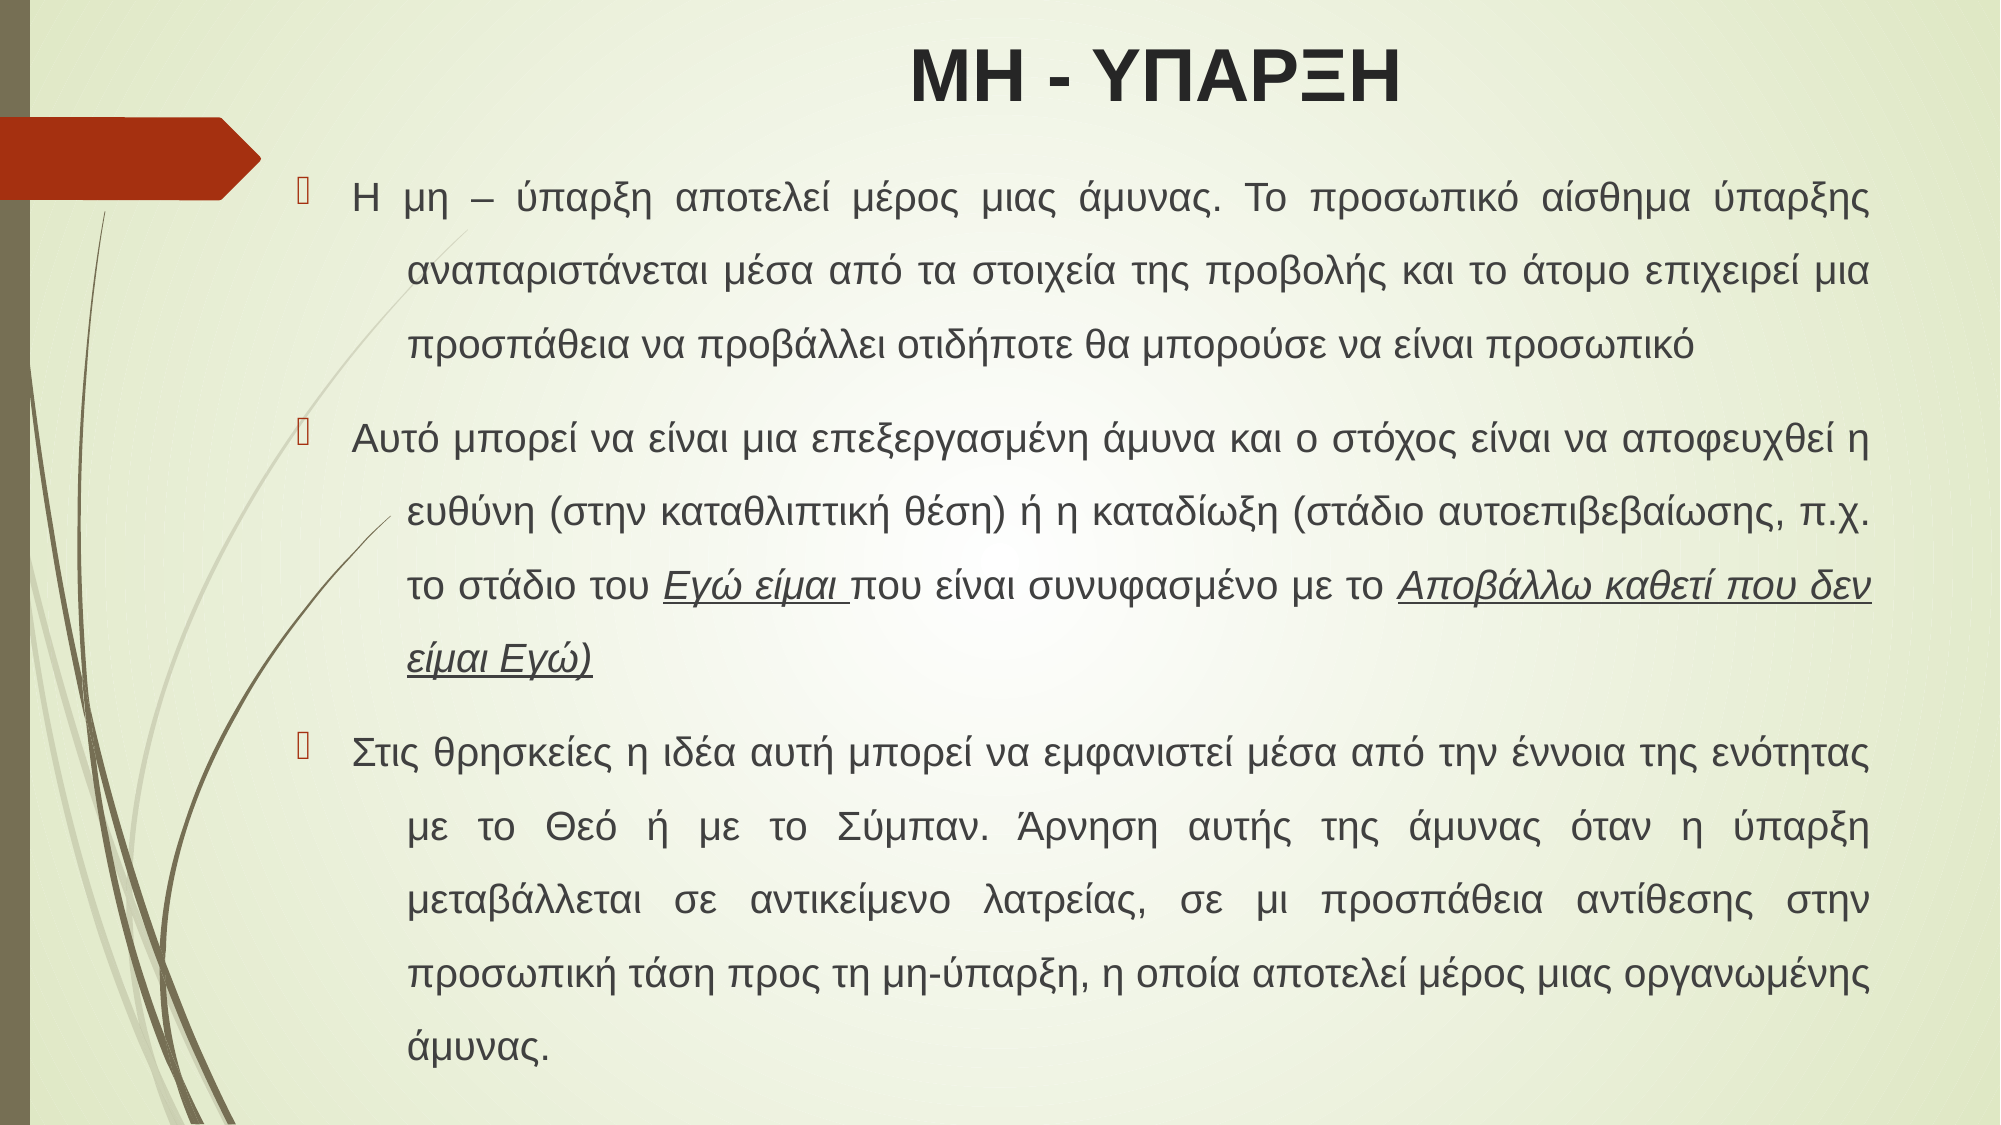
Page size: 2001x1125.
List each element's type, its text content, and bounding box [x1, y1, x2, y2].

list Η μη – ύπαρξη αποτελεί μέρος μιας άμυνας. Το προσωπικό αίσθημα ύπαρξης αναπαριστάνεται μέσα από τα στοιχεία της προβολής και το άτομο επιχειρεί μια προσπάθεια να προβάλλει οτιδήποτε θα μπορούσε να είναι προσωπικό Αυτό μπορεί να είναι μια επεξεργασμένη άμυνα και ο στόχος είναι να αποφευχθεί η ευθύνη (στην καταθλιπτική θέση) ή η καταδίωξη (στάδιο αυτοεπιβεβαίωσης, π.χ. το στάδιο του Εγώ είμαι που είναι συνυφασμένο με το Αποβάλλω καθετί που δεν είμαι Εγώ) Στις θρησκείες η ιδέα αυτή μπορεί να εμφανιστεί μέσα από την έννοια της ενότητας με το Θεό ή με το Σύμπαν. Άρνηση αυτής της άμυνας όταν η ύπαρξη μεταβάλλεται σε αντικείμενο λατρείας, σε μι προσπάθεια αντίθεσης στην προσωπική τάση προς τη μη-ύπαρξη, η οποία αποτελεί μέρος μιας οργανωμένης άμυνας. [281, 138, 1888, 1078]
title ΜΗ - ΥΠΑΡΞΗ [425, 18, 1888, 138]
